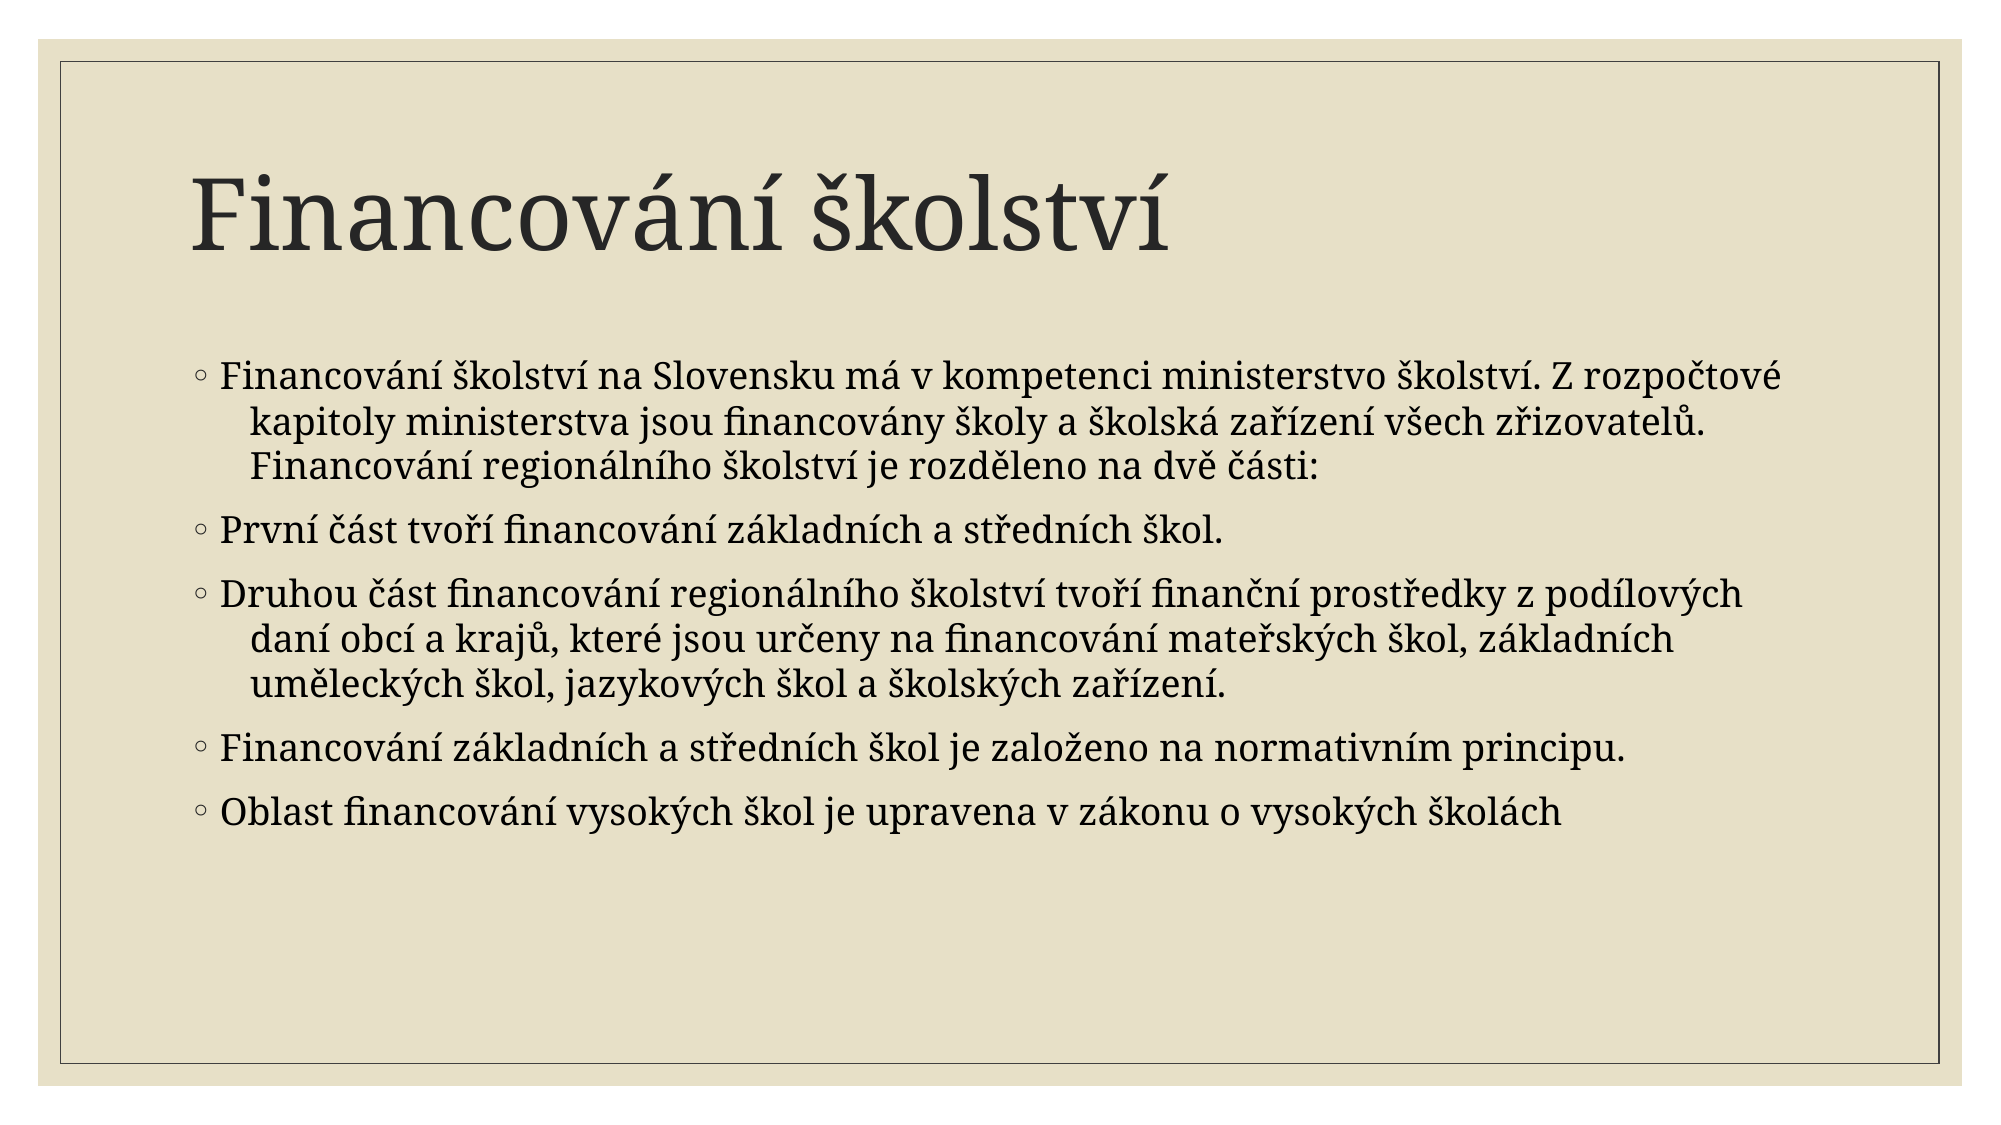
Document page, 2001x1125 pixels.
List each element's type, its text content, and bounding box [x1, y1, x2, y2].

list Financování školství na Slovensku má v kompetenci ministerstvo školství. Z rozpočtové kapitoly ministerstva jsou financovány školy a školská zařízení všech zřizovatelů. Financování regionálního školství je rozděleno na dvě části: První část tvoří financování základních a středních škol. Druhou část financování regionálního školství tvoří finanční prostředky z podílových daní obcí a krajů, které jsou určeny na financování mateřských škol, základních uměleckých škol, jazykových škol a školských zařízení. Financování základních a středních škol je založeno na normativním principu. Oblast financování vysokých škol je upravena v zákonu o vysokých školách [174, 345, 1825, 991]
title Financování školství [174, 105, 1825, 331]
